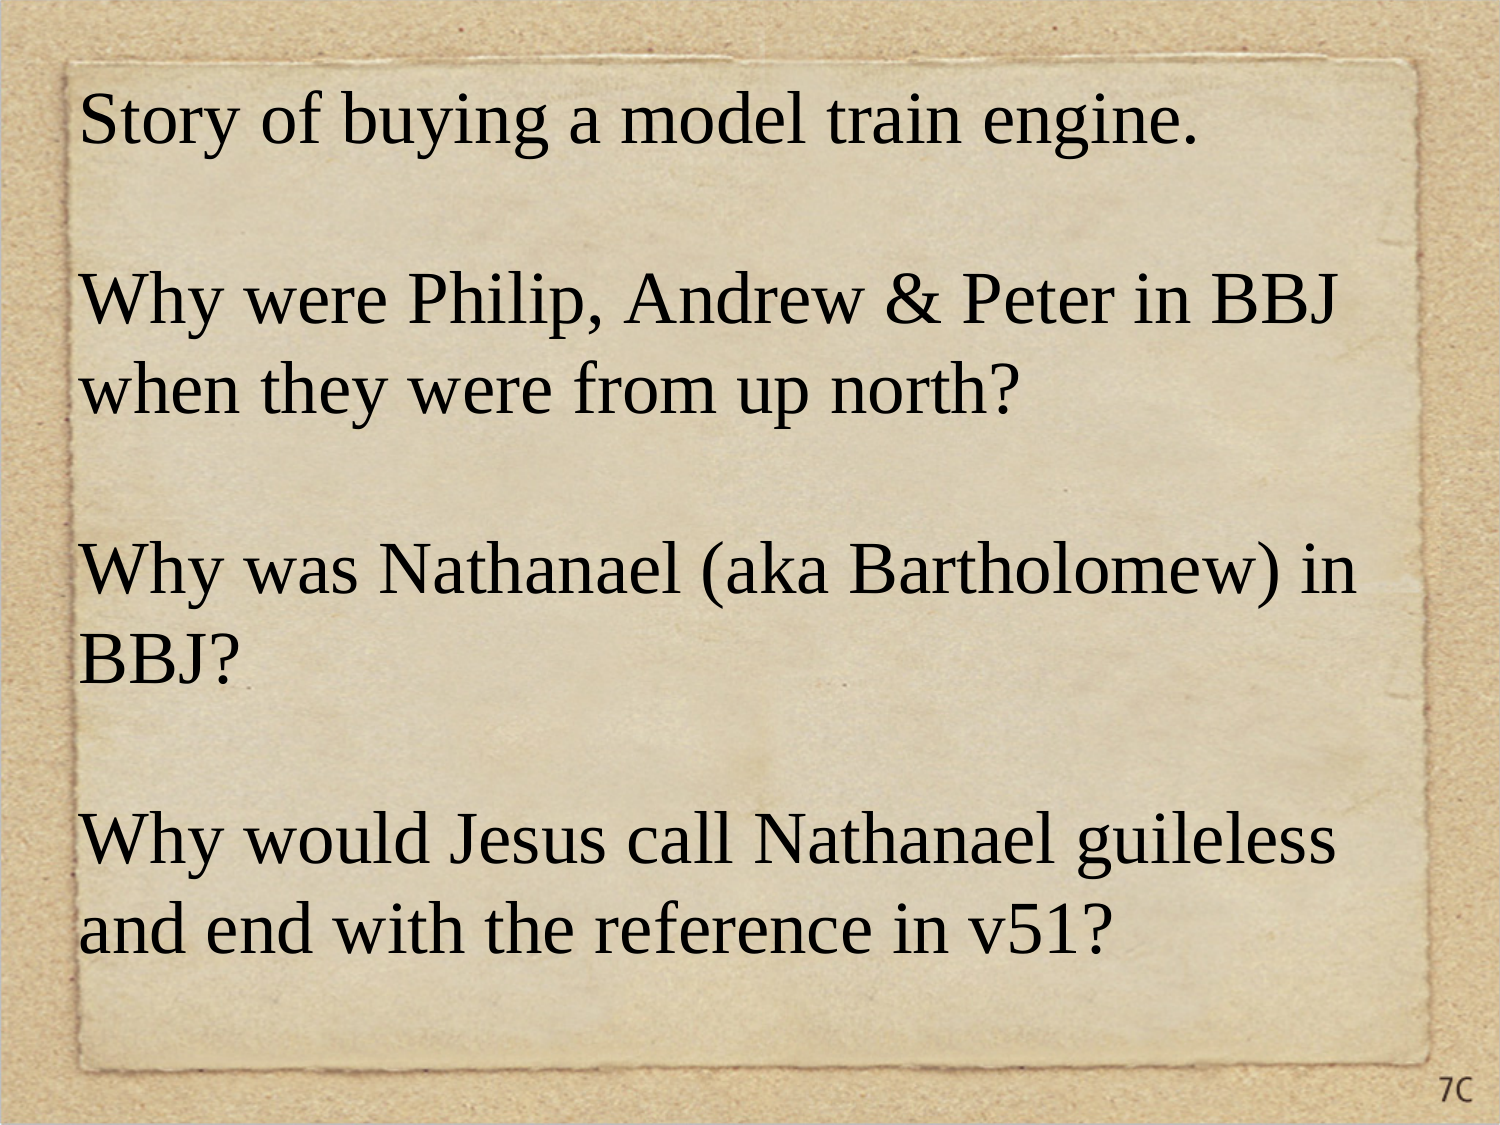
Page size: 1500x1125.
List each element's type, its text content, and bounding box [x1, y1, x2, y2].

picture [0, 0, 1500, 1125]
text_box Story of buying a model train engine. Why were Philip, Andrew & Peter in BBJ when they were from up north? Why was Nathanael (aka Bartholomew) in BBJ? Why would Jesus call Nathanael guileless and end with the reference in v51? [64, 60, 1411, 976]
